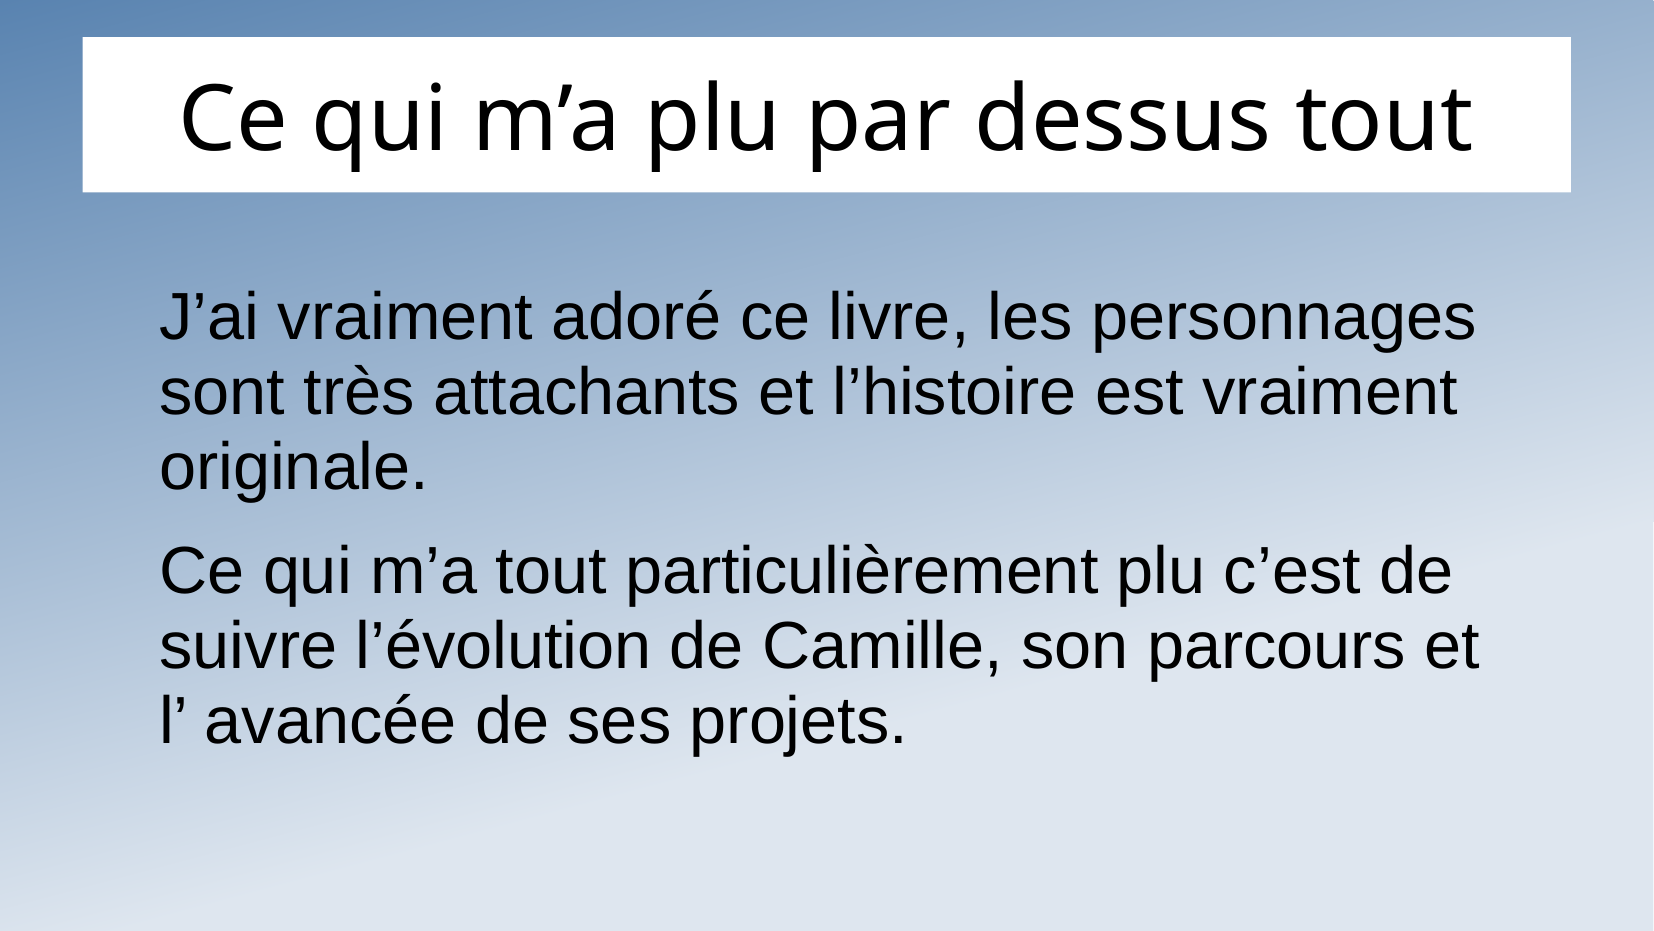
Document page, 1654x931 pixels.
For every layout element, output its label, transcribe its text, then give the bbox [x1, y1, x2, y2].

list J’ai vraiment adoré ce livre, les personnages sont très attachants et l’histoire est vraiment originale. Ce qui m’a tout particulièrement plu c’est de suivre l’évolution de Camille, son parcours et l’ avancée de ses projets. [88, 279, 1577, 819]
title Ce qui m’a plu par dessus tout [82, 37, 1571, 193]
